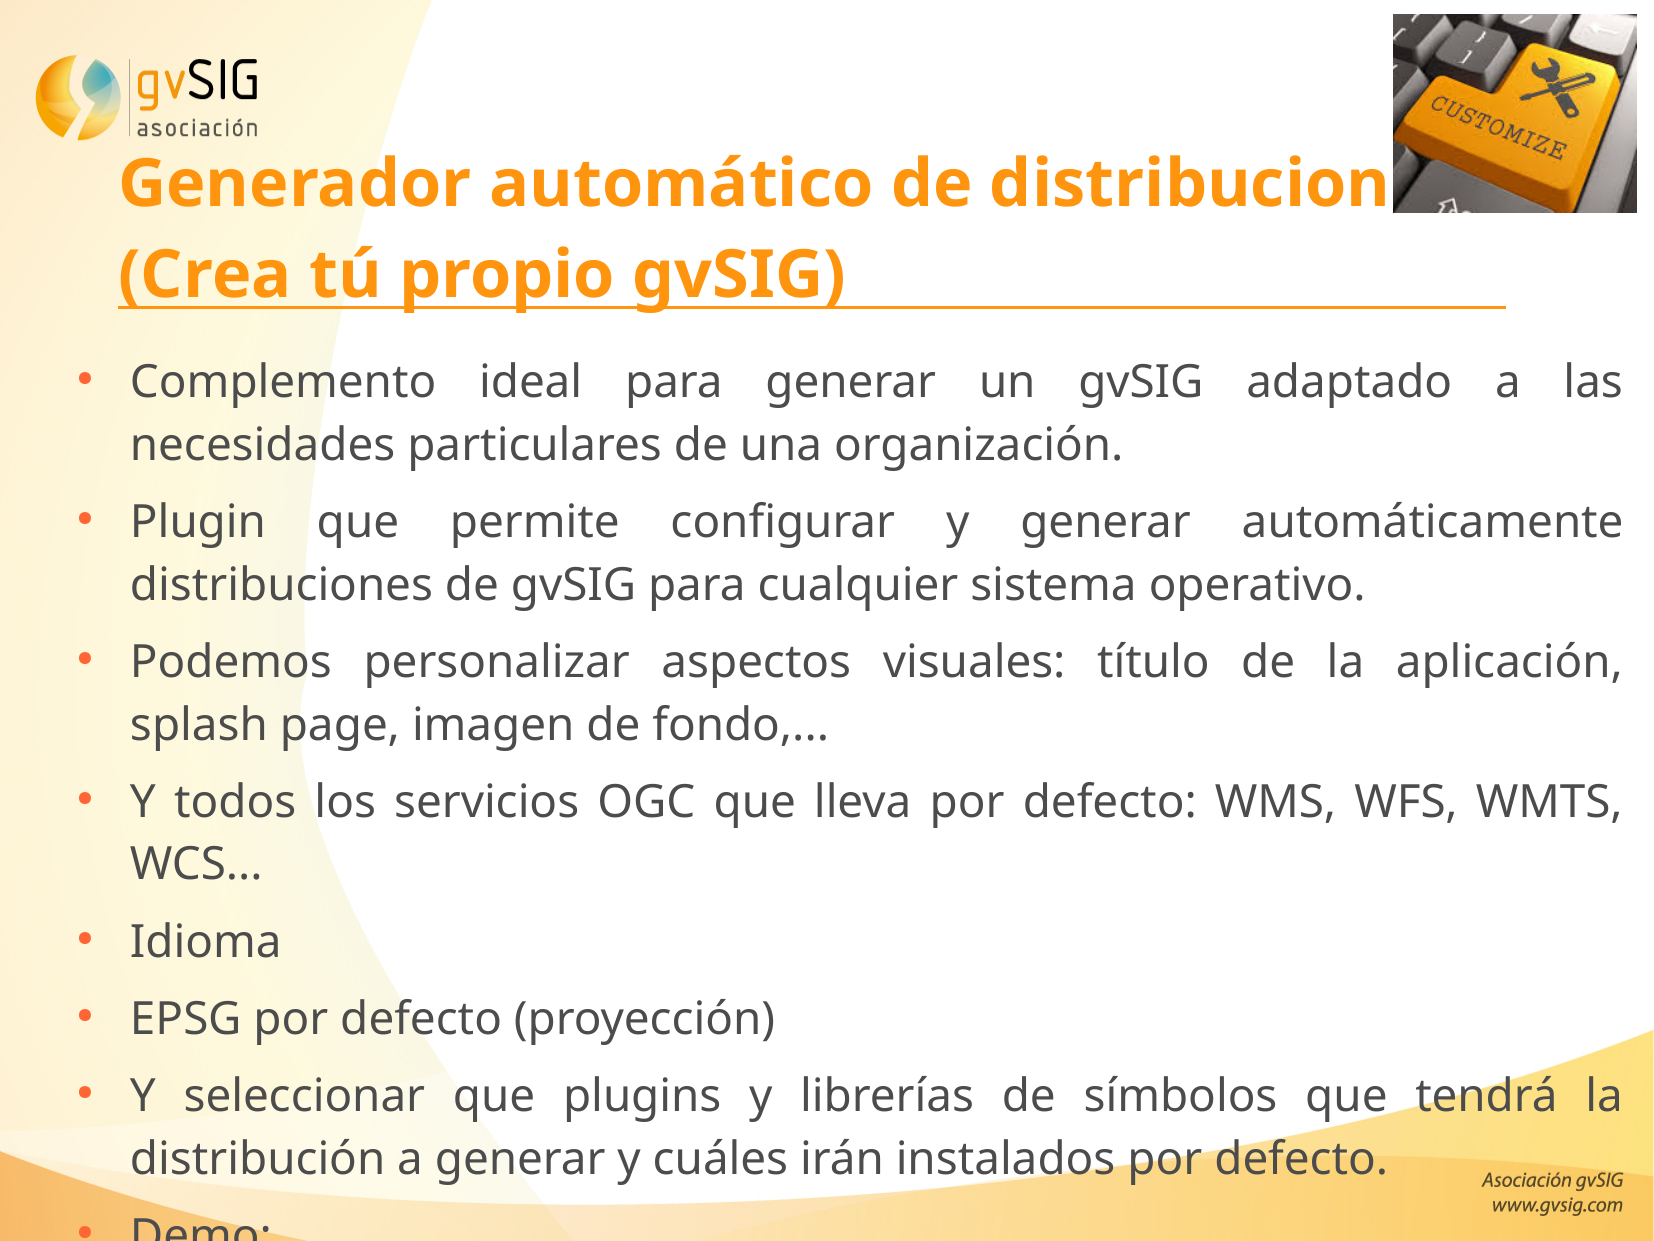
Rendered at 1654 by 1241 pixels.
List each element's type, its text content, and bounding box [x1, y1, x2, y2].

title Generador automático de distribuciones (Crea tú propio gvSIG) [118, 148, 1607, 271]
list Complemento ideal para generar un gvSIG adaptado a las necesidades particulares de una organización. Plugin que permite configurar y generar automáticamente distribuciones de gvSIG para cualquier sistema operativo. Podemos personalizar aspectos visuales: título de la aplicación, splash page, imagen de fondo,... Y todos los servicios OGC que lleva por defecto: WMS, WFS, WMTS, WCS... Idioma EPSG por defecto (proyección) Y seleccionar que plugins y librerías de símbolos que tendrá la distribución a generar y cuáles irán instalados por defecto. Demo: https://blog.gvsig.org/2015/09/04/crea-tu-propio-gvsig-nuevo-plugin/ [59, 271, 1625, 1241]
picture [0, 0, 1654, 1241]
